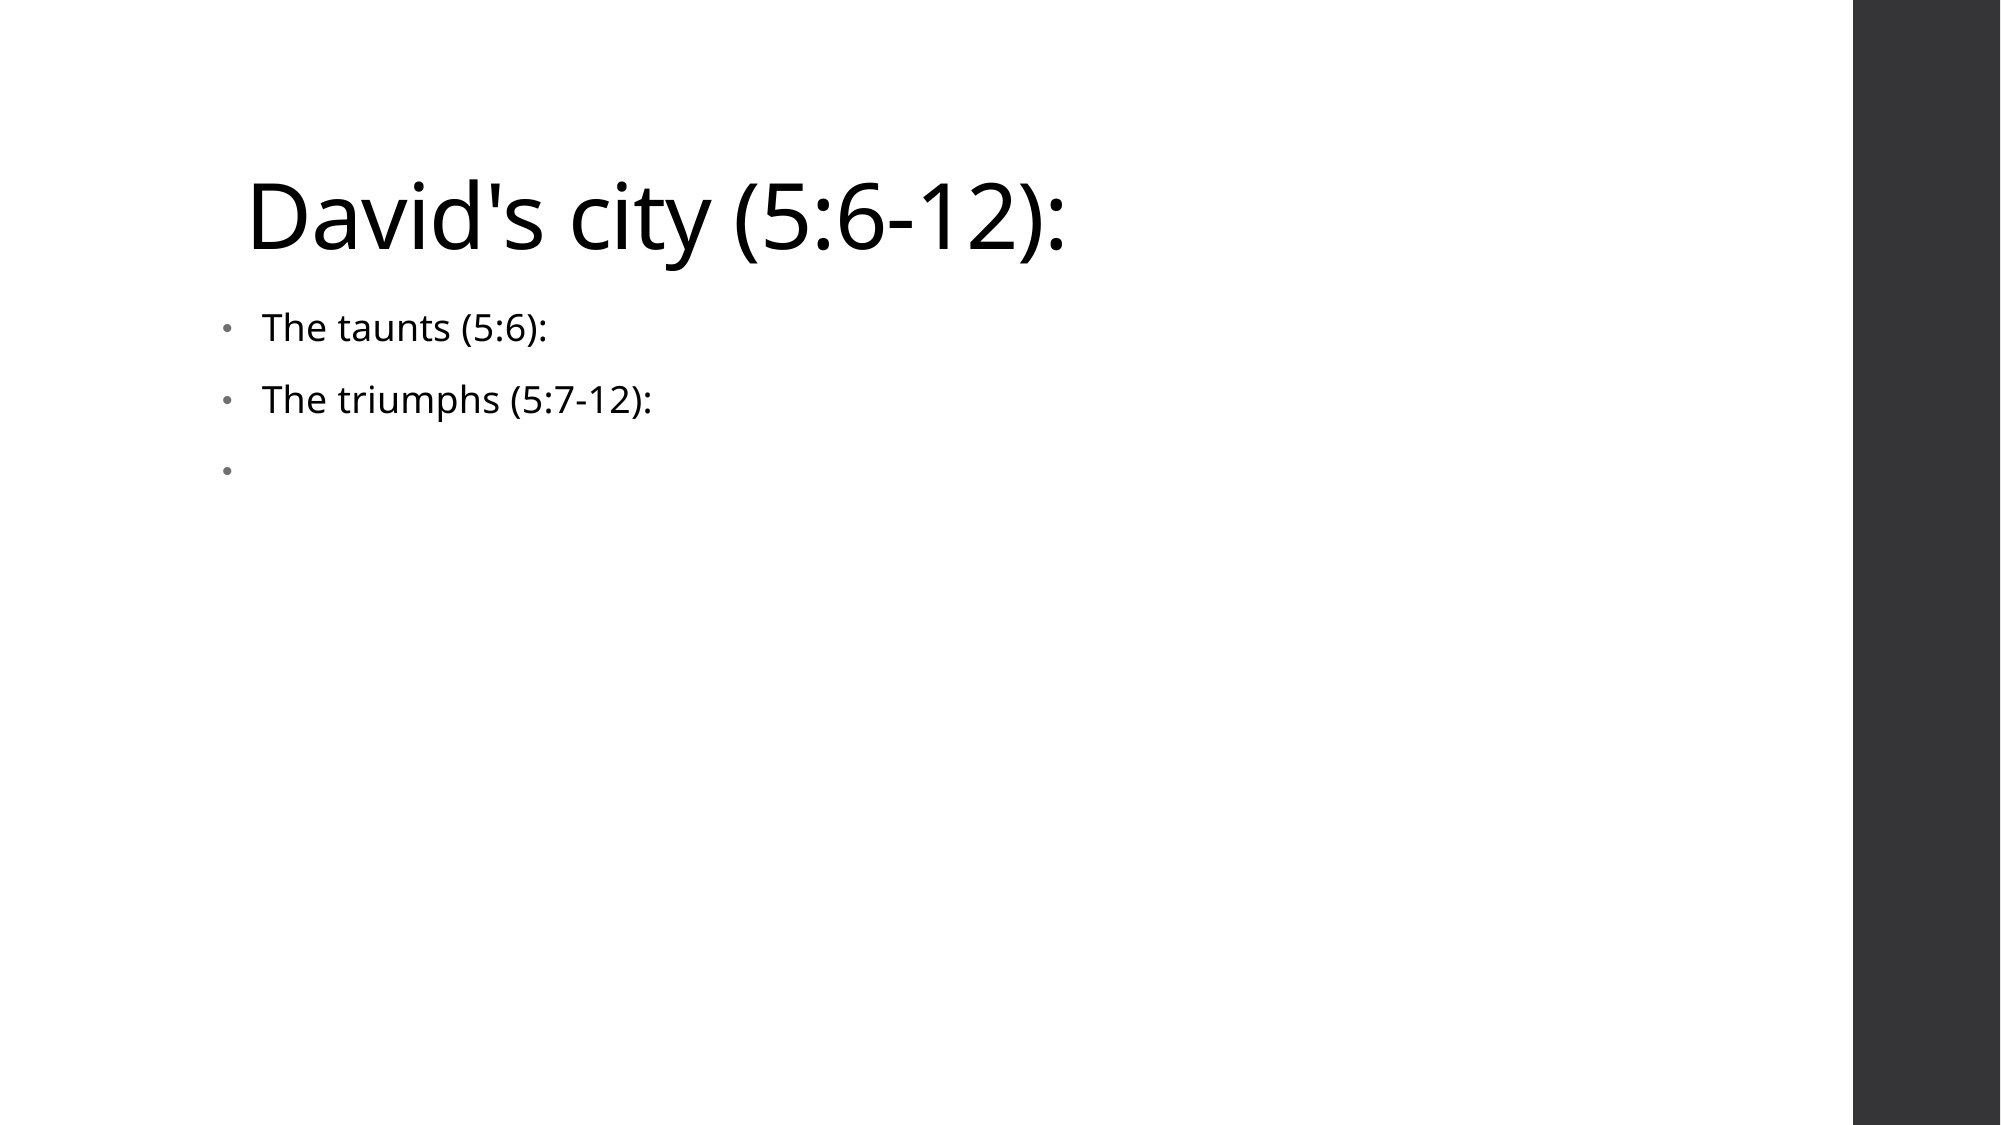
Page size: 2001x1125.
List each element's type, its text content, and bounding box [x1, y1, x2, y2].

title David's city (5:6-12): [206, 60, 1797, 278]
list The taunts (5:6): The triumphs (5:7-12): [206, 299, 1617, 1014]
